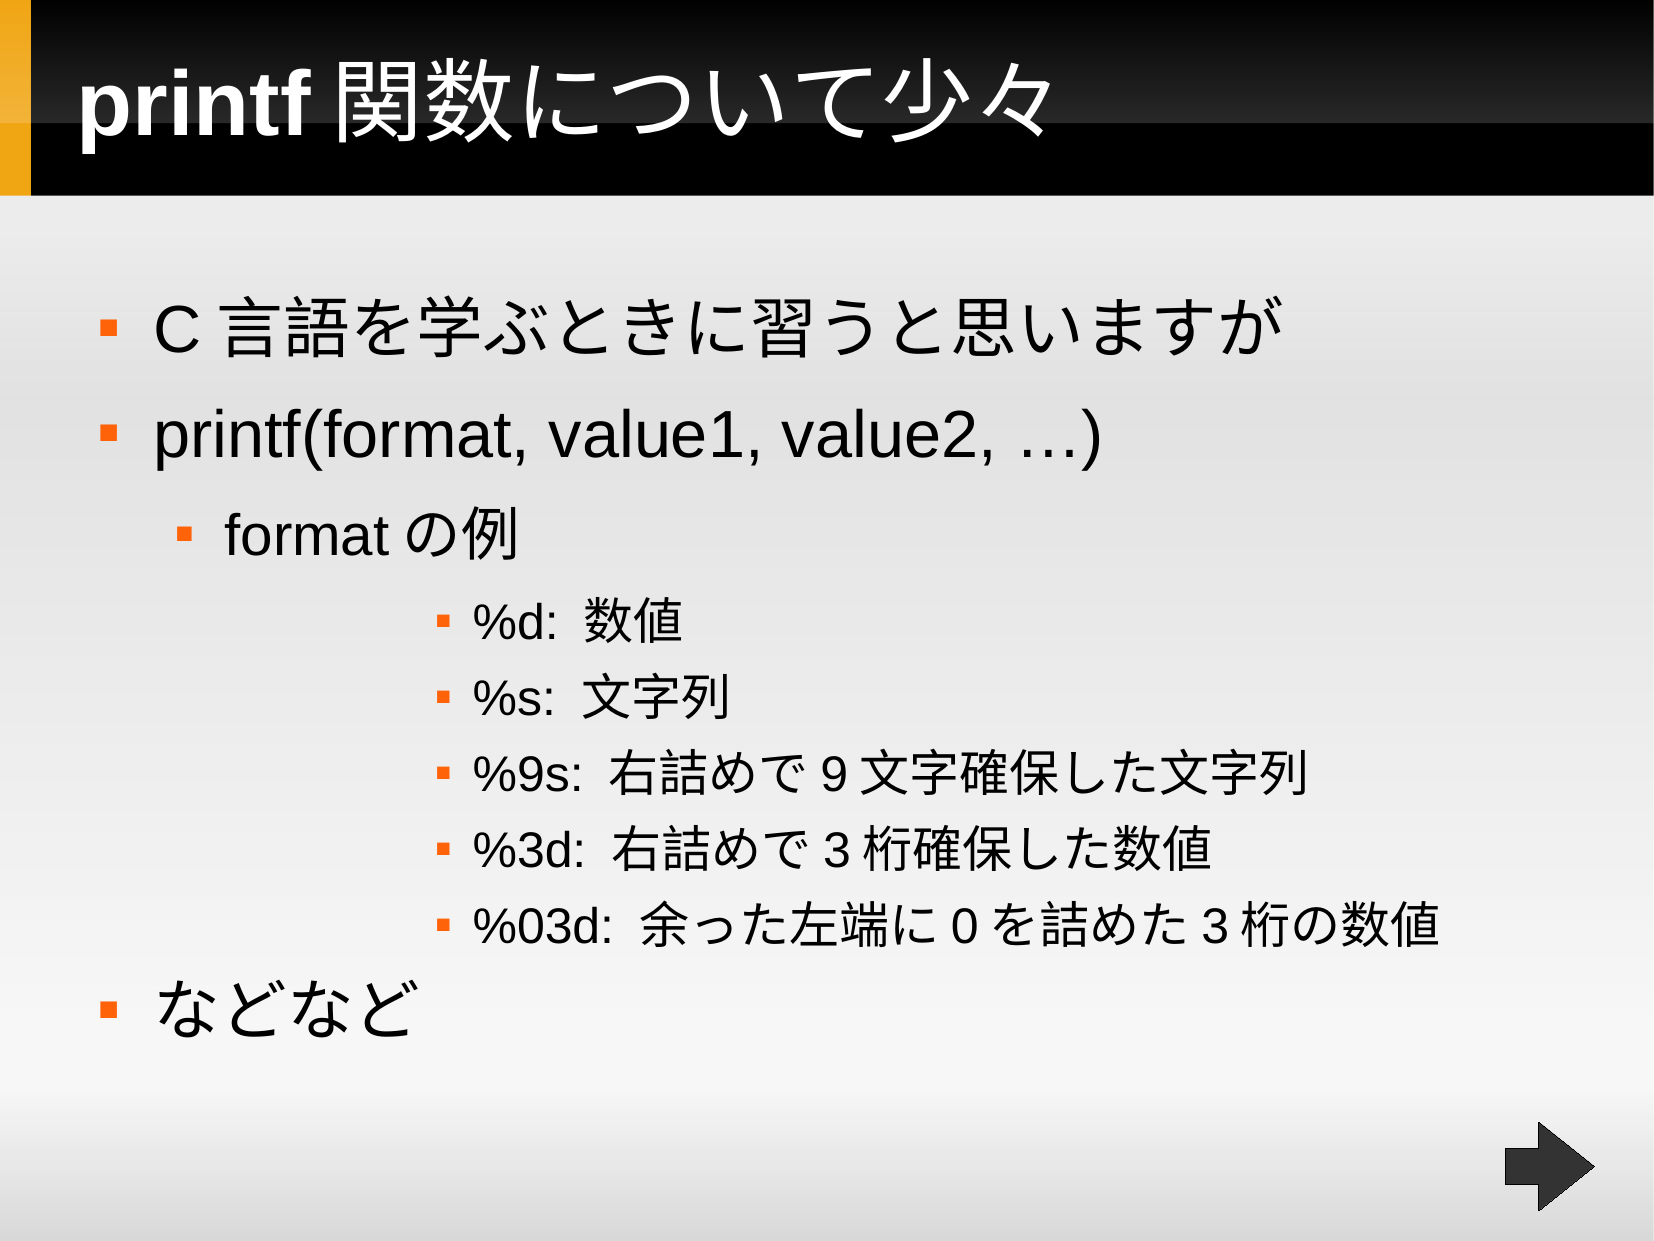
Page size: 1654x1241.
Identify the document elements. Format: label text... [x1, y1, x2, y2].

title printf関数について少々 [76, 7, 1565, 200]
picture [0, 0, 1654, 1241]
text_box [1505, 1122, 1595, 1211]
list C言語を学ぶときに習うと思いますが printf(format, value1, value2, …) formatの例 %d: 数値 %s: 文字列 %9s: 右詰めで9文字確保した文字列 %3d: 右詰めで3桁確保した数値 %03d: 余った左端に0を詰めた3桁の数値 などなど [82, 290, 1571, 1094]
